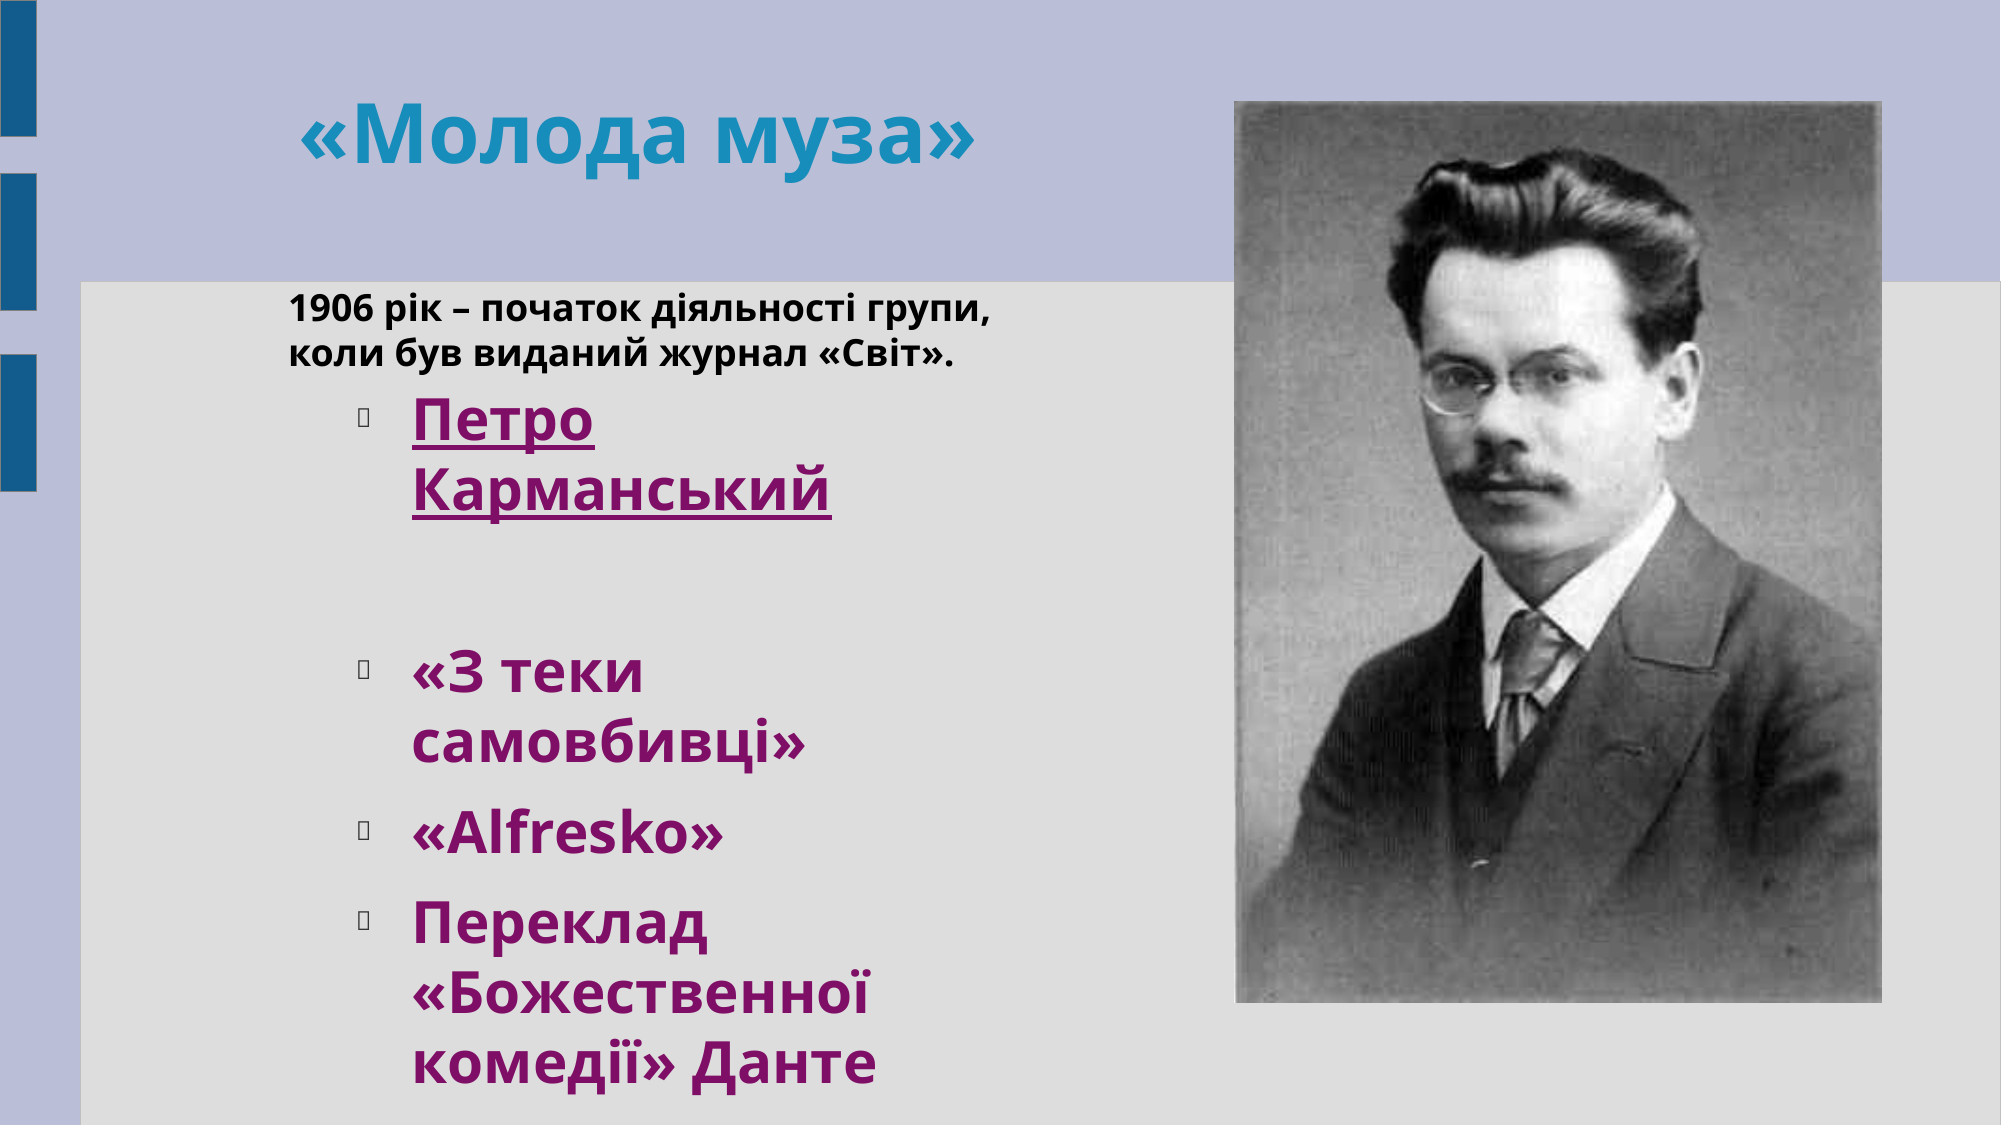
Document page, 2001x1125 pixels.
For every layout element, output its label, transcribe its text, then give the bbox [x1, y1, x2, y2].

list Петро Карманський «З теки самовбивці» «Alfresko» Переклад «Божественної комедії» Данте [340, 382, 1000, 1040]
text_box 1906 рік – початок діяльності групи, коли був виданий журнал «Світ». [273, 276, 1017, 382]
title «Молода муза» [284, 73, 1000, 234]
picture [1234, 101, 1882, 1003]
